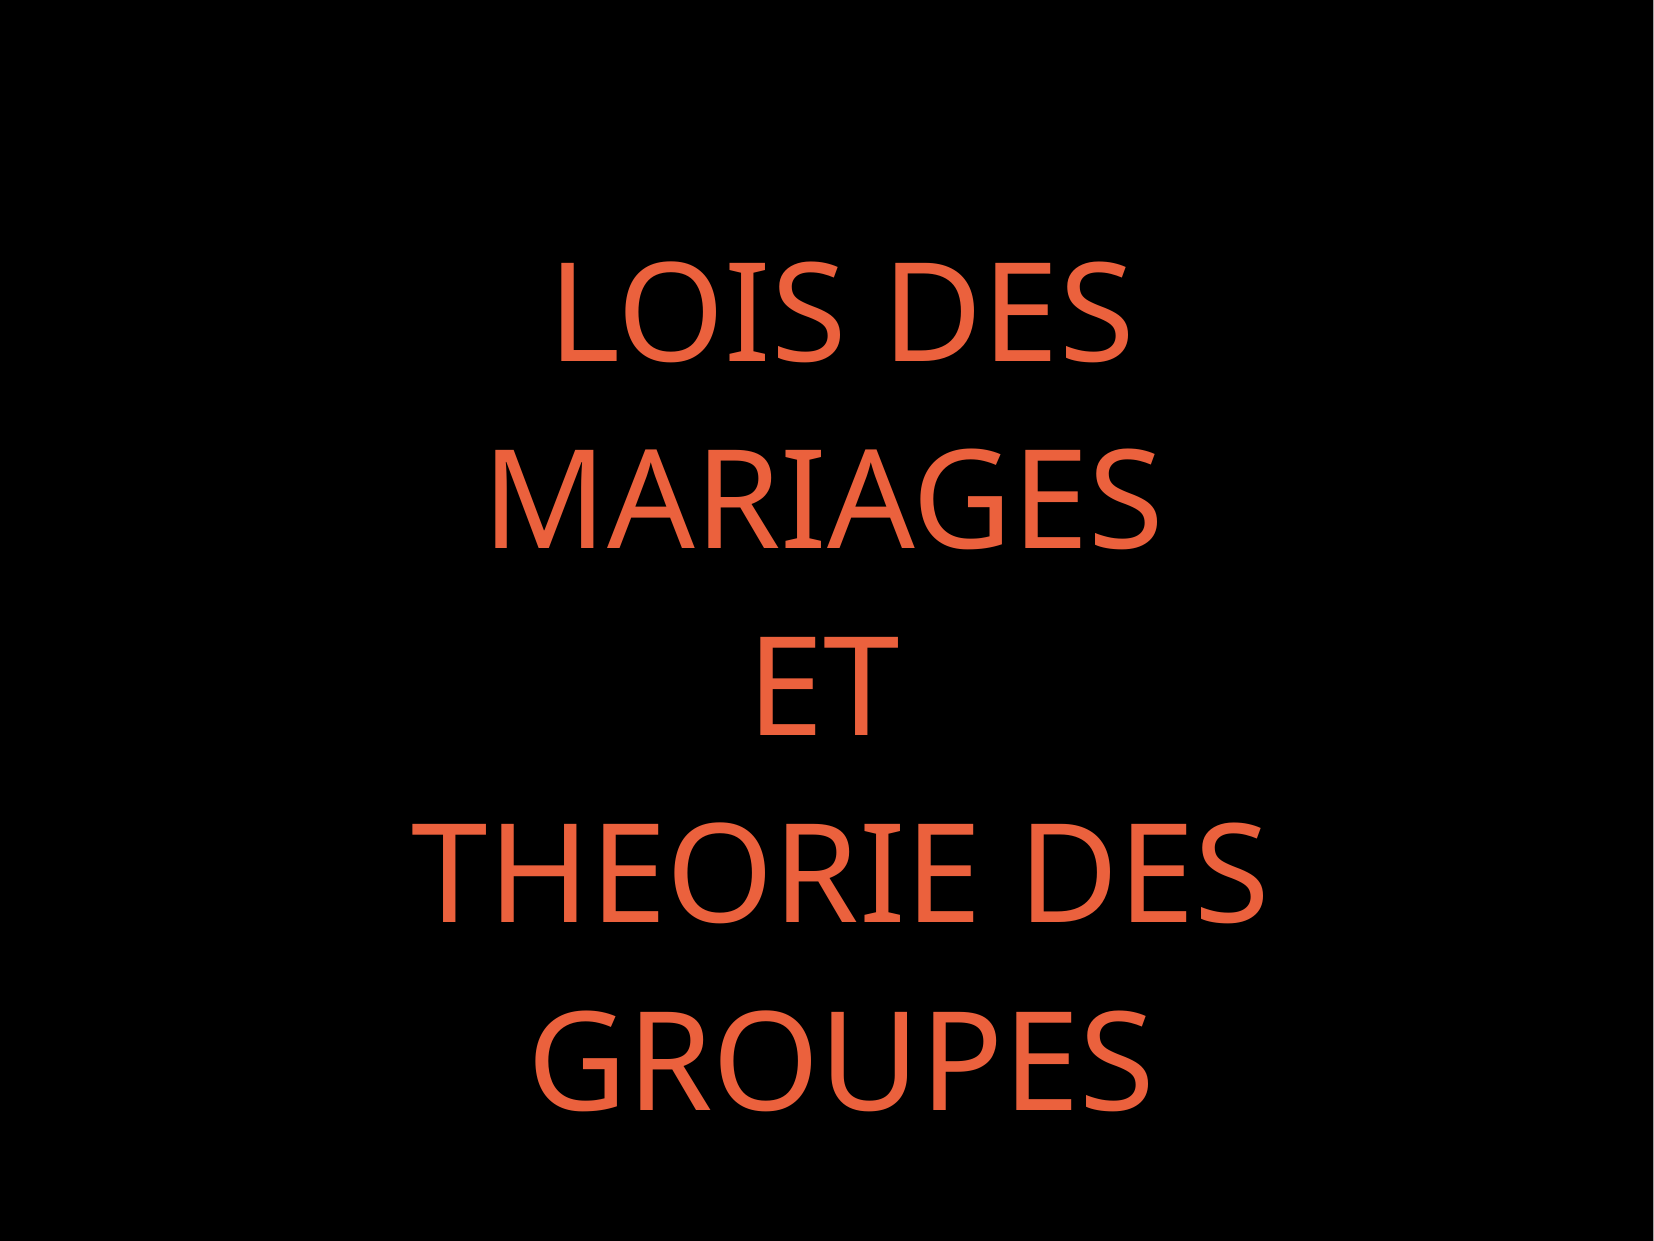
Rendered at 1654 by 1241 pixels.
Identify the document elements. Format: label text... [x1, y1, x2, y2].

text_box LOIS DES MARIAGES ET THEORIE DES GROUPES [236, 206, 1447, 1020]
text_box [0, 0, 1654, 1241]
